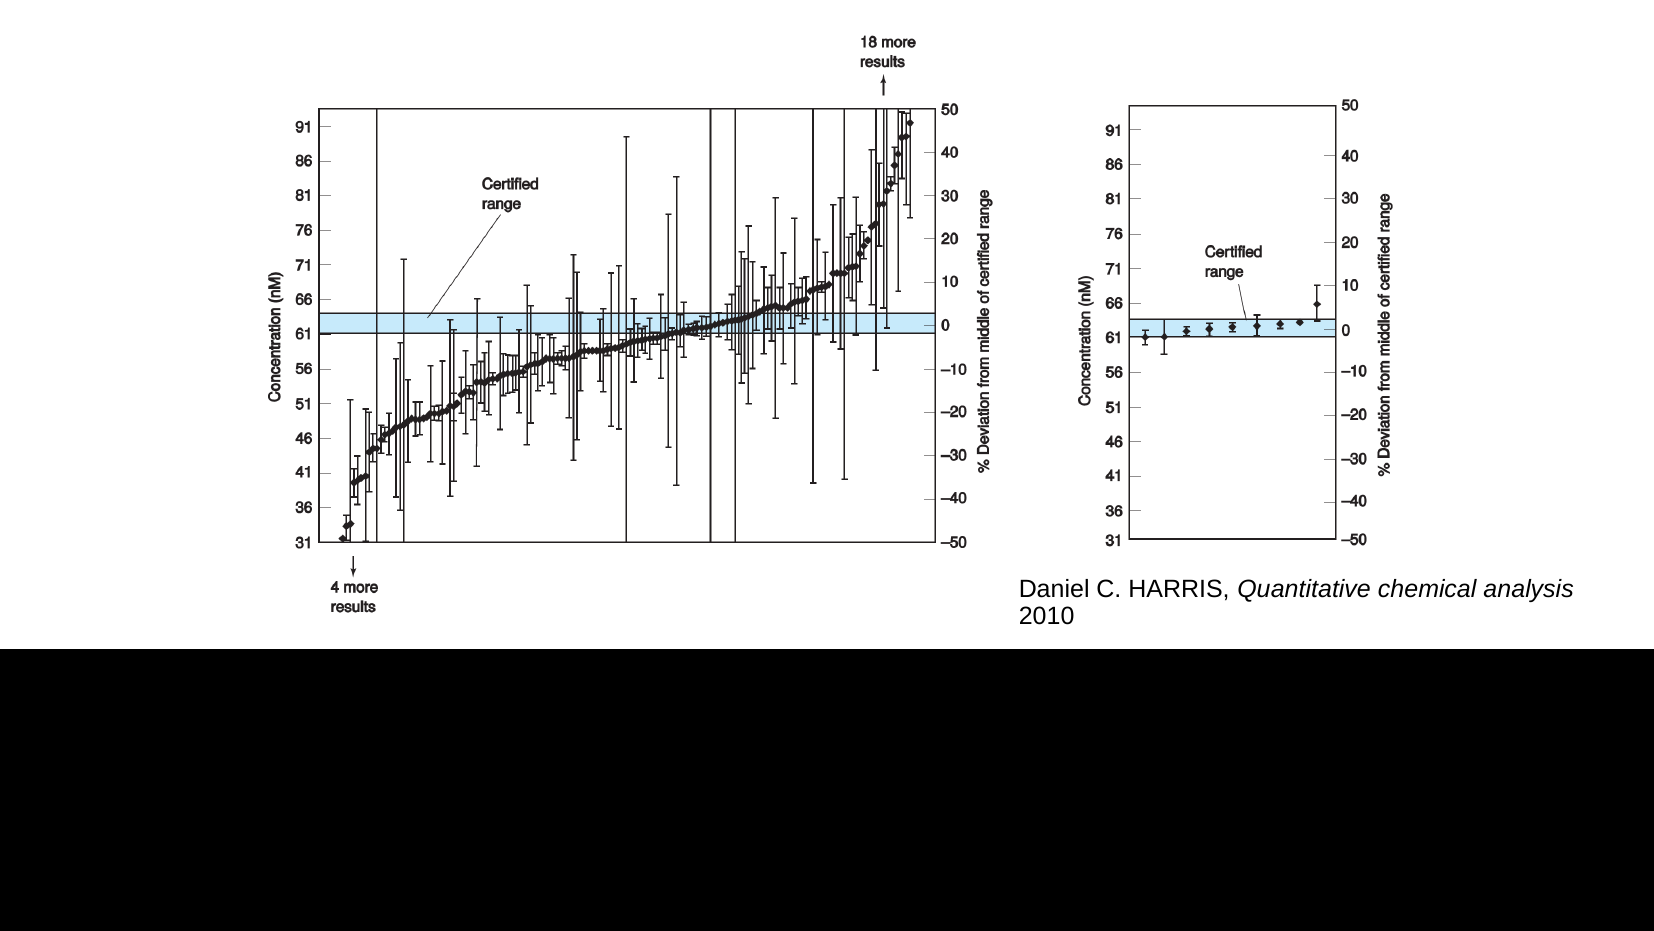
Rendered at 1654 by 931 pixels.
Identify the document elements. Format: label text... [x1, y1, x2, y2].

text_box Daniel C. HARRIS, Quantitative chemical analysis 2010 [1003, 566, 1642, 666]
text_box [0, 649, 1654, 931]
picture [231, 23, 1422, 633]
